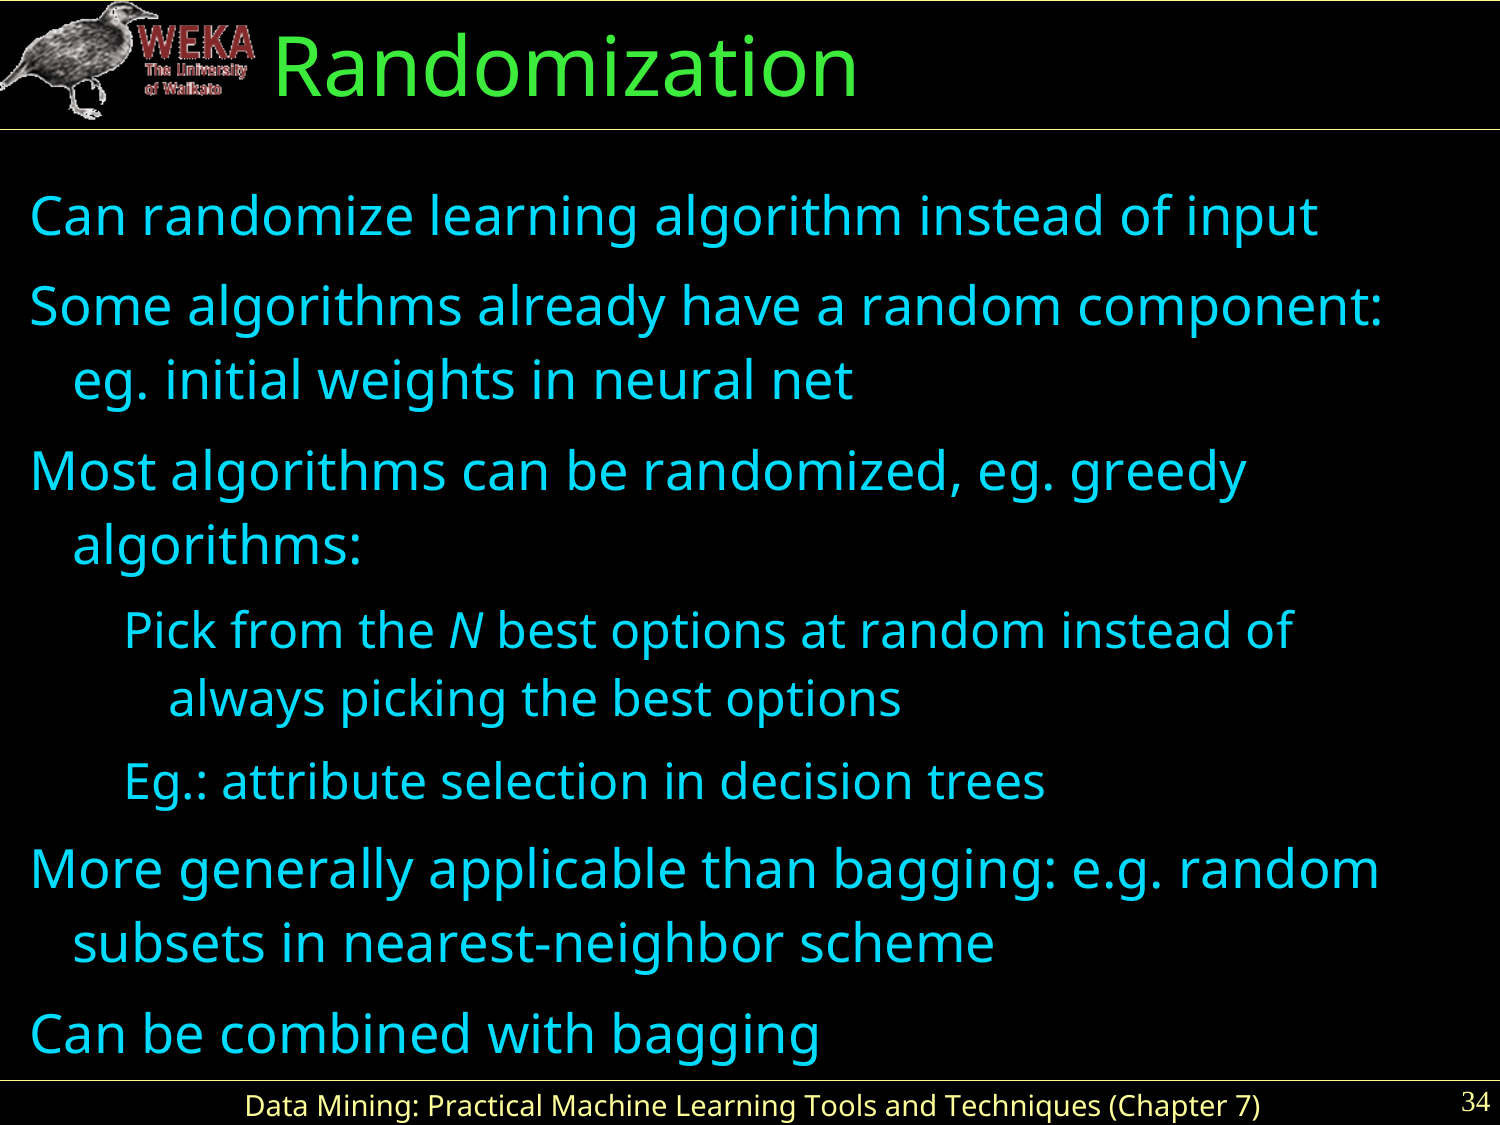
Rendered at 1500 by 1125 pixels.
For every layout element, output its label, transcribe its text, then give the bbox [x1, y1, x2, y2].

picture [0, 1, 266, 129]
title Randomization [295, 0, 1486, 159]
list Can randomize learning algorithm instead of input Some algorithms already have a random component: eg. initial weights in neural net Most algorithms can be randomized, eg. greedy algorithms: Pick from the N best options at random instead of always picking the best options Eg.: attribute selection in decision trees More generally applicable than bagging: e.g. random subsets in nearest-neighbor scheme Can be combined with bagging [29, 177, 1418, 1093]
